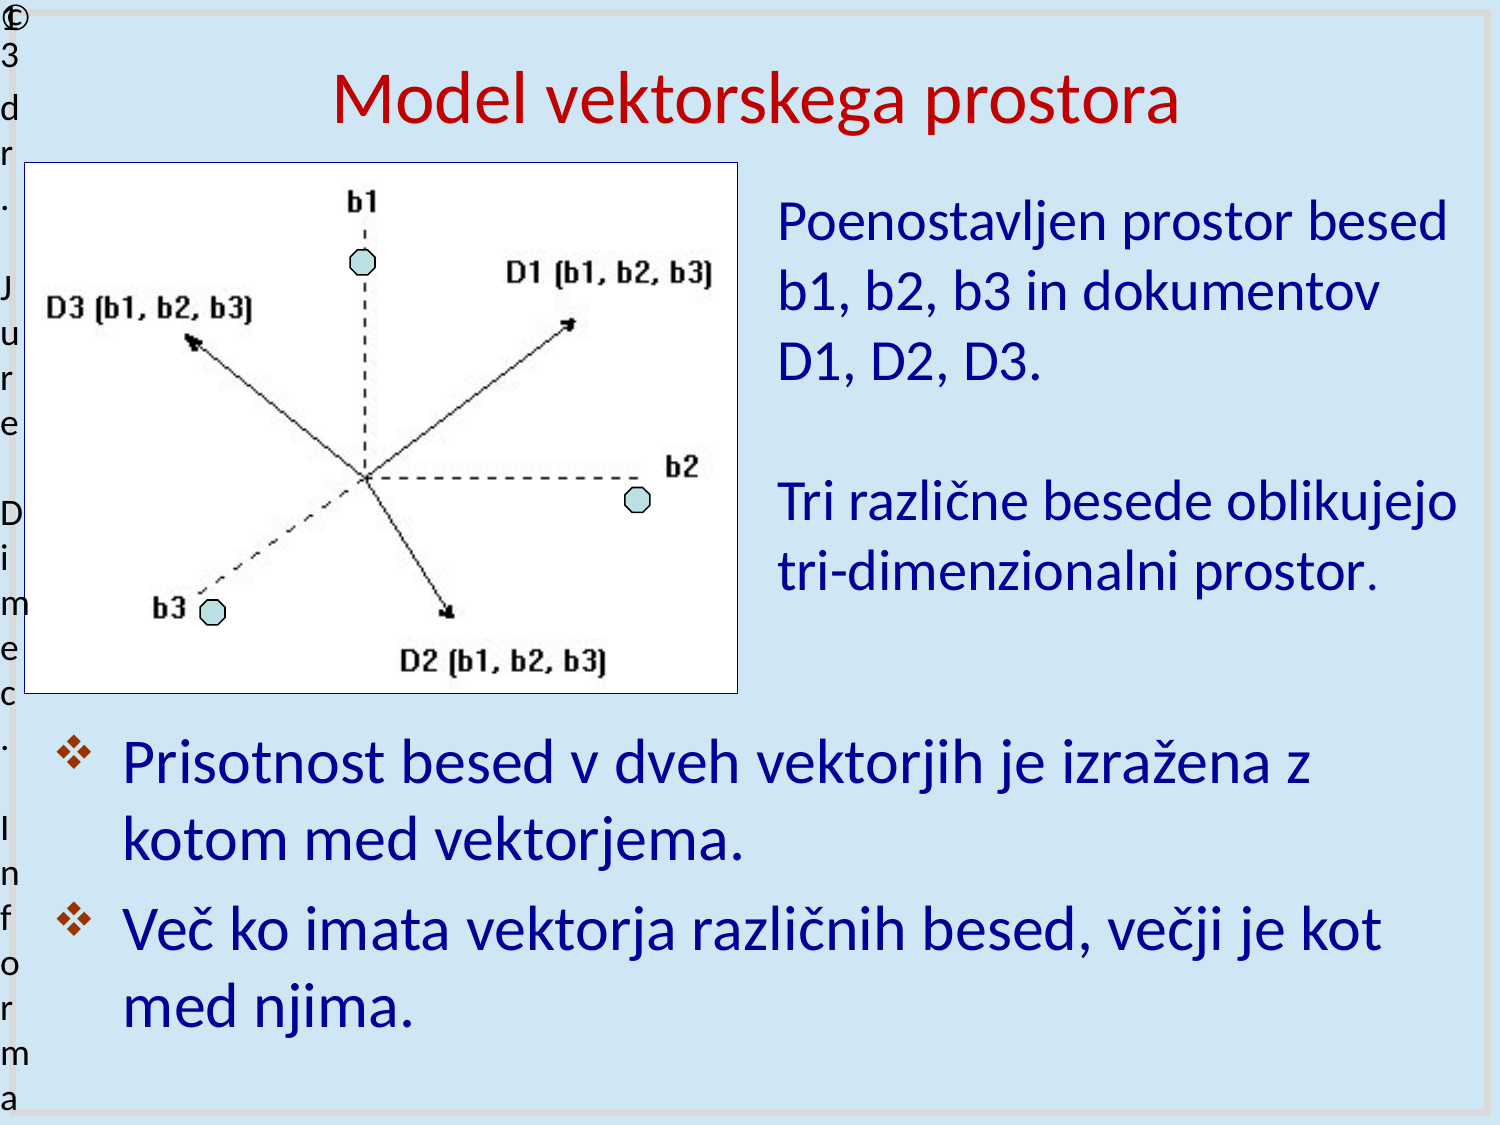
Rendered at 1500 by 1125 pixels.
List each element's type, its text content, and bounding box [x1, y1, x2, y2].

text_box Poenostavljen prostor besed b1, b2, b3 in dokumentov D1, D2, D3. Tri različne besede oblikujejo tri-dimenzionalni prostor. [762, 174, 1475, 610]
list Prisotnost besed v dveh vektorjih je izražena z kotom med vektorjema. Več ko imata vektorja različnih besed, večji je kot med njima. [37, 712, 1475, 1050]
text_box [350, 249, 376, 275]
text_box [200, 600, 226, 625]
title Model vektorskega prostora [37, 37, 1475, 150]
picture [24, 162, 738, 694]
text_box [624, 487, 650, 513]
